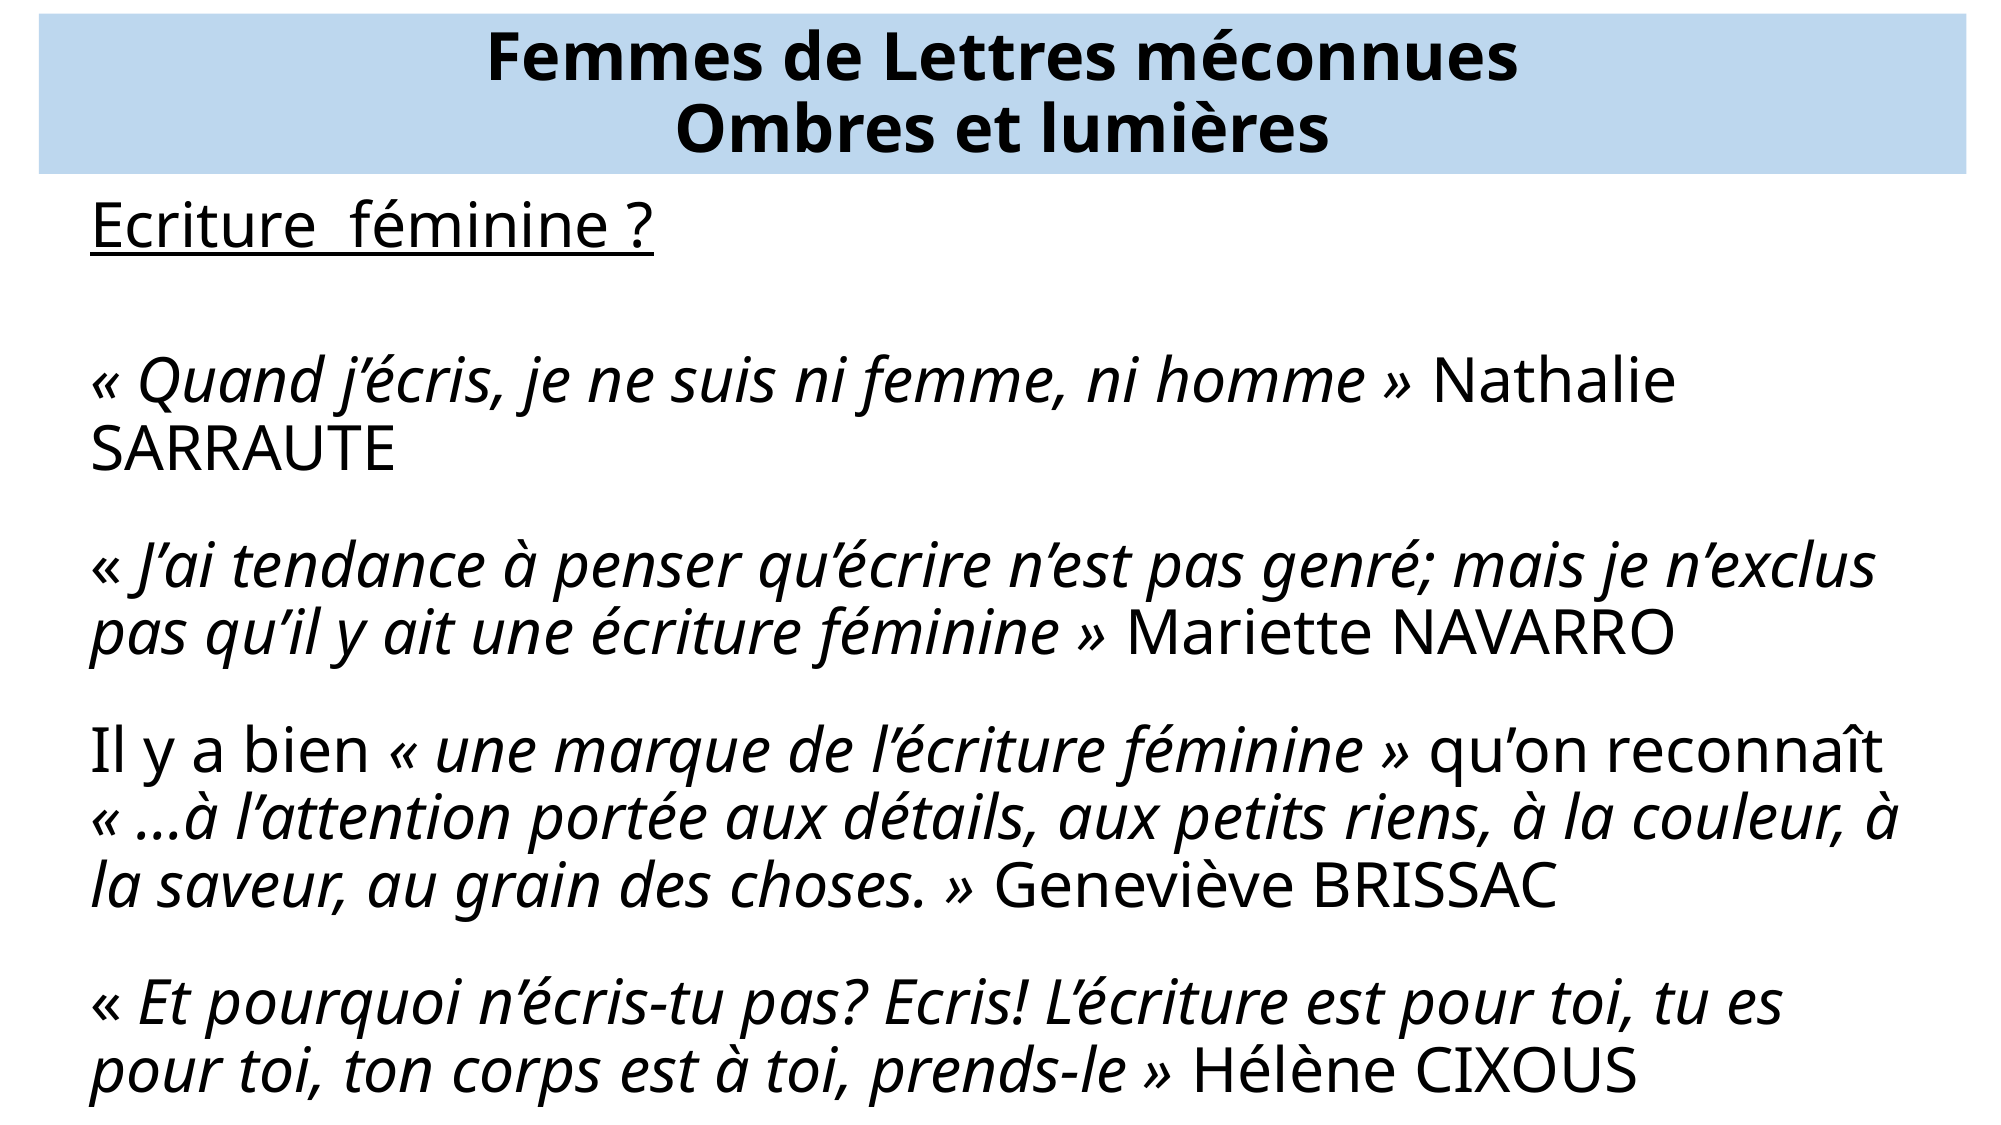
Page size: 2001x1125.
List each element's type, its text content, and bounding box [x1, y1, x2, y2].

title Femmes de Lettres méconnues Ombres et lumières [38, 13, 1967, 174]
list Ecriture féminine ? « Quand j’écris, je ne suis ni femme, ni homme » Nathalie SARRAUTE « J’ai tendance à penser qu’écrire n’est pas genré; mais je n’exclus pas qu’il y ait une écriture féminine » Mariette NAVARRO Il y a bien « une marque de l’écriture féminine » qu’on reconnaît « …à l’attention portée aux détails, aux petits riens, à la couleur, à la saveur, au grain des choses. » Geneviève BRISSAC « Et pourquoi n’écris-tu pas? Ecris! L’écriture est pour toi, tu es pour toi, ton corps est à toi, prends-le » Hélène CIXOUS [0, 185, 1928, 1125]
